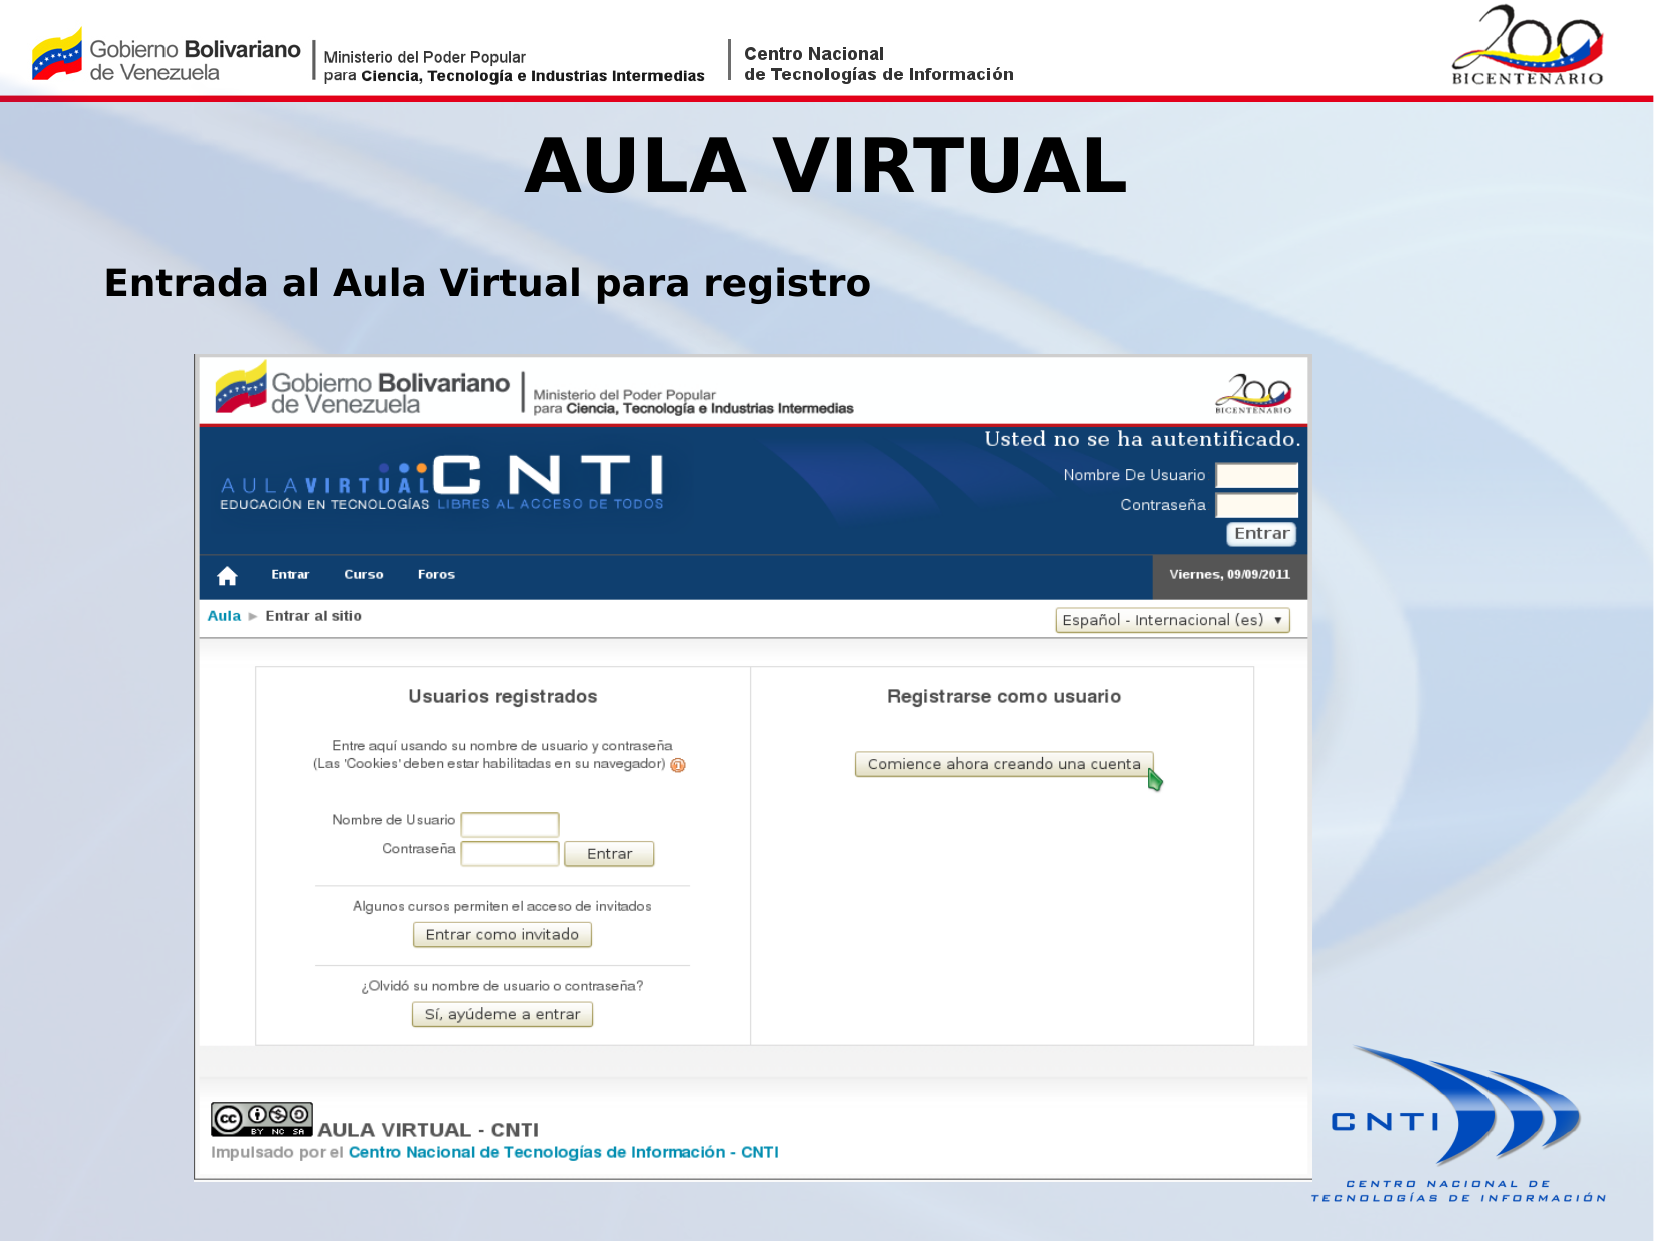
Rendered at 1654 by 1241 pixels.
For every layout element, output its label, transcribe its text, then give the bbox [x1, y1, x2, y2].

picture [0, 231, 1654, 1241]
text_box Entrada al Aula Virtual para registro [88, 253, 916, 331]
picture [0, 0, 1654, 102]
title AULA VIRTUAL [0, 102, 1654, 231]
